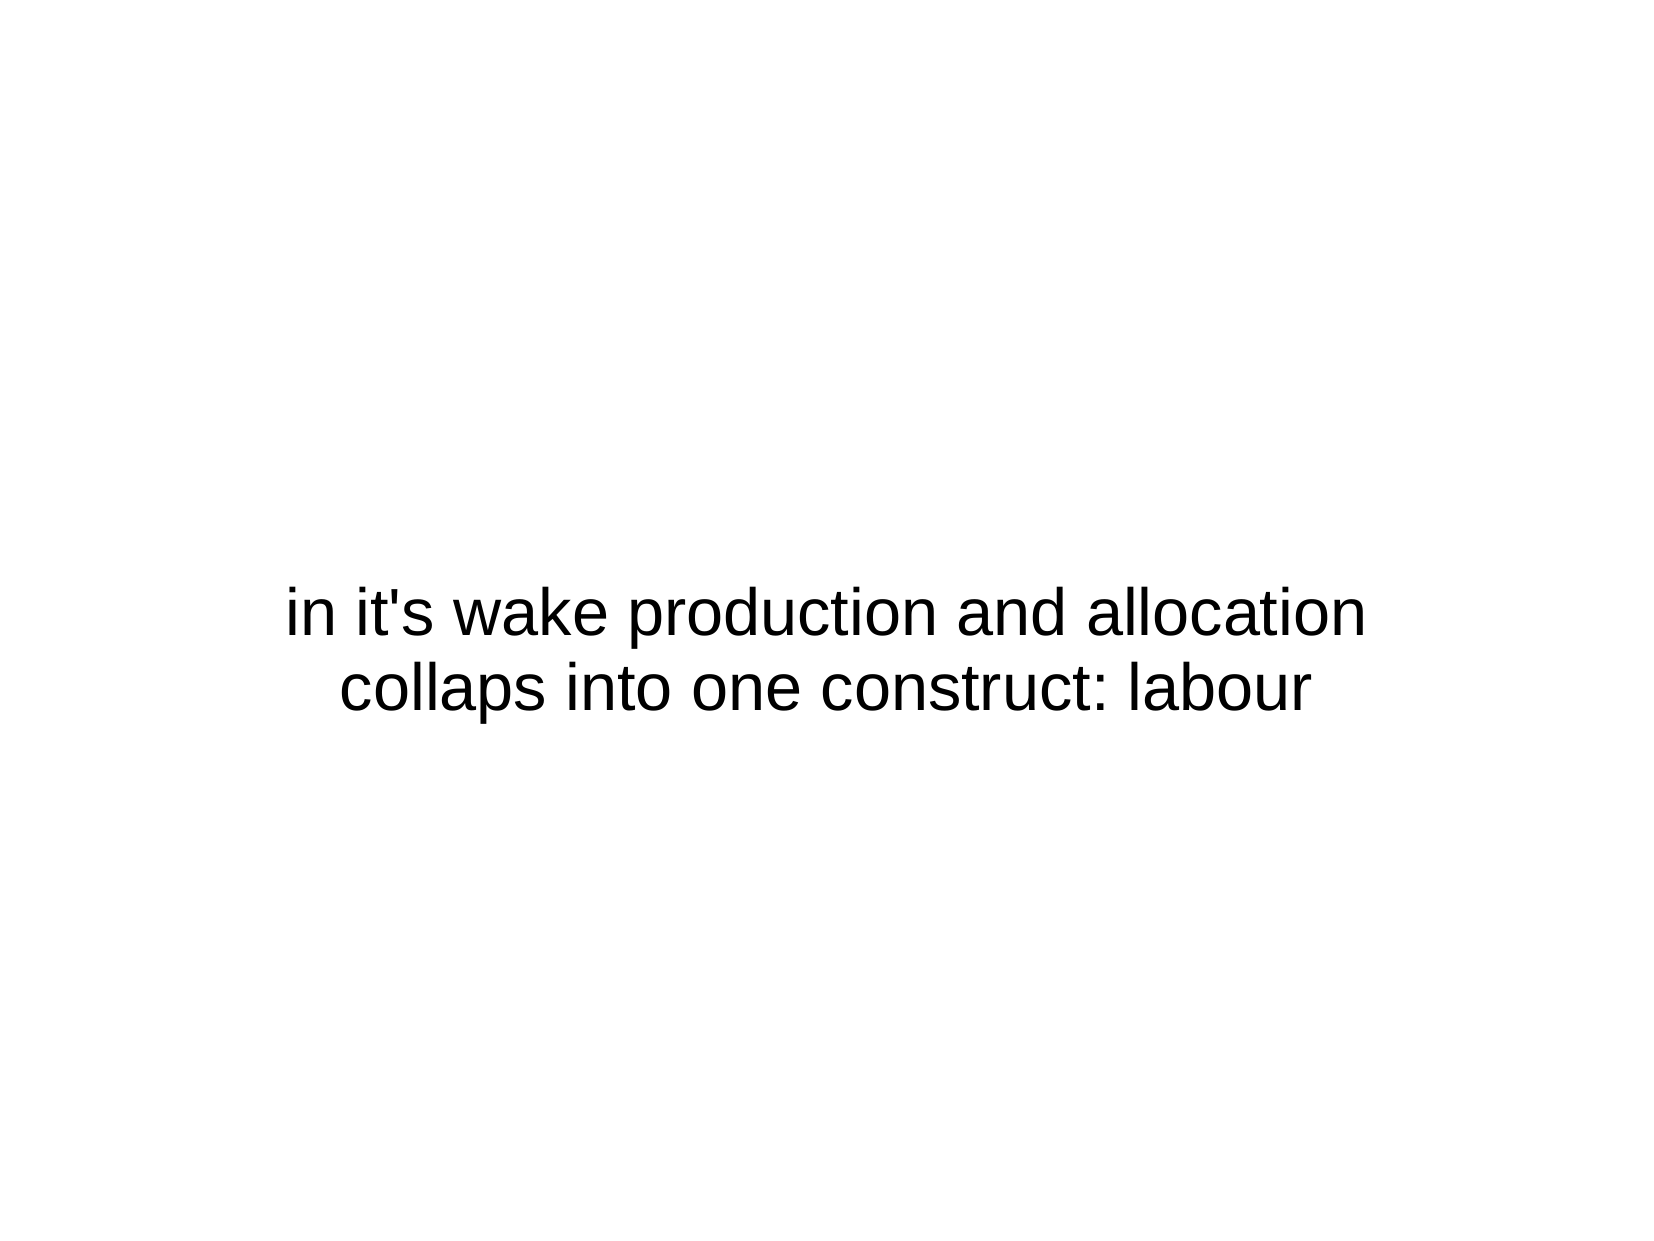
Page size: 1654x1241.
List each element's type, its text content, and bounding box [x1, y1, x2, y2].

subtitle in it's wake production and allocation collaps into one construct: labour [82, 290, 1571, 1010]
